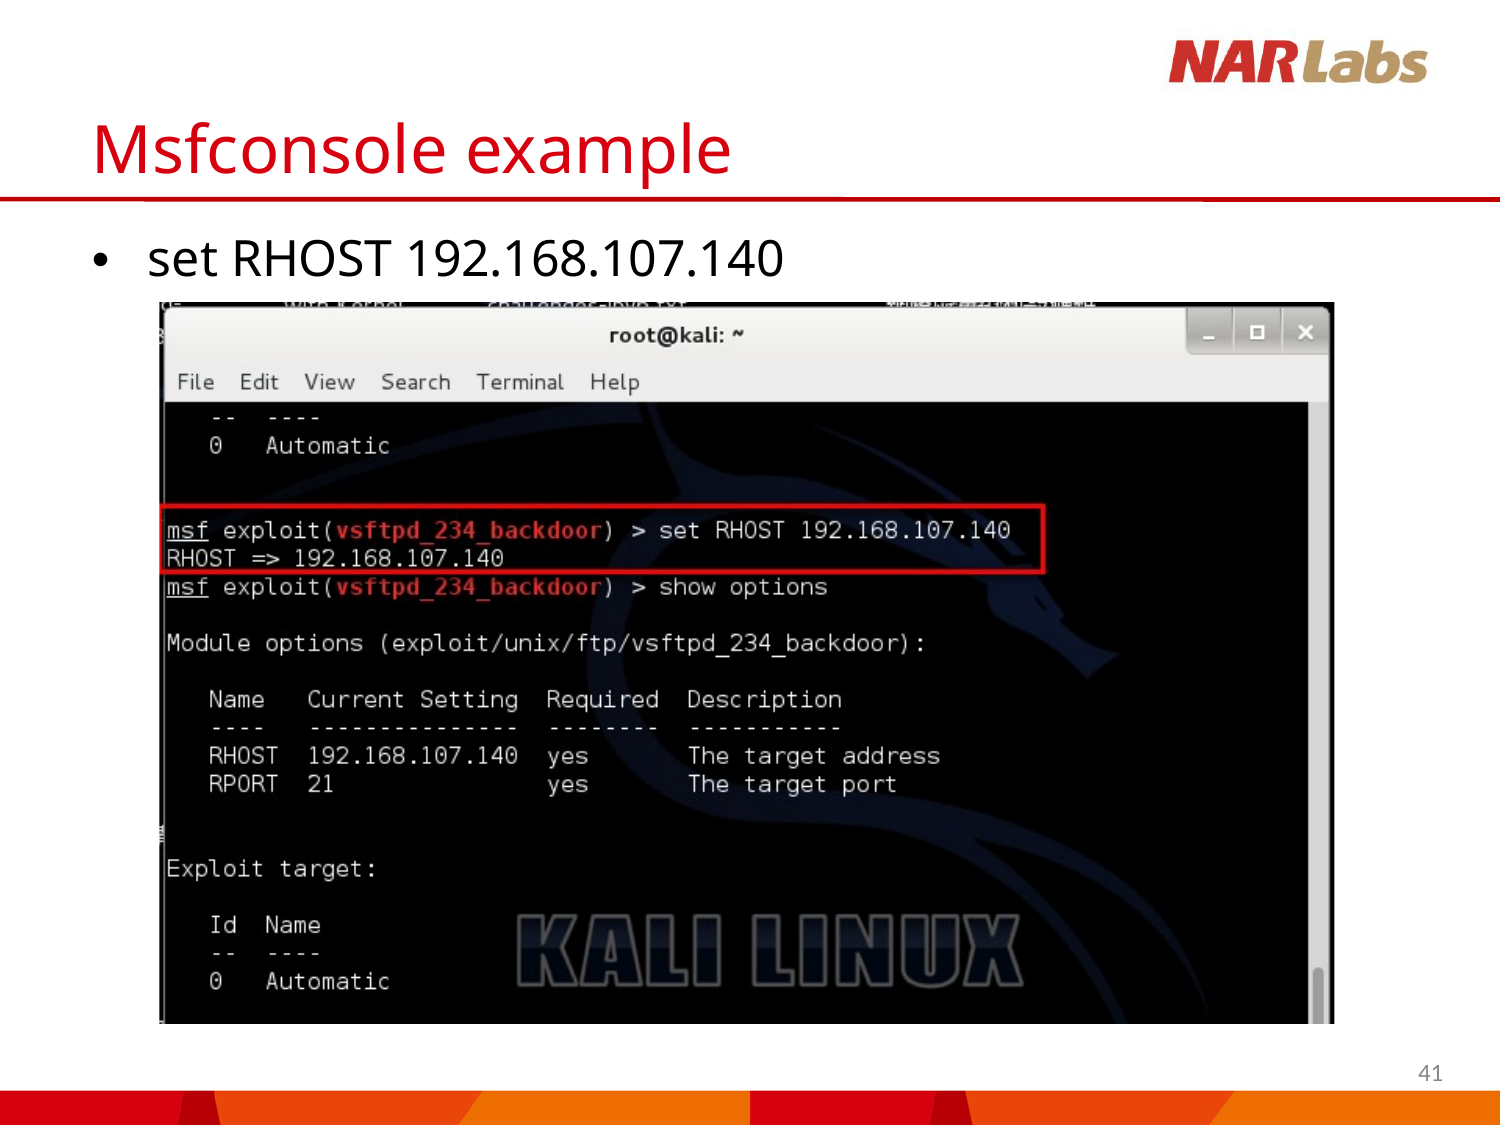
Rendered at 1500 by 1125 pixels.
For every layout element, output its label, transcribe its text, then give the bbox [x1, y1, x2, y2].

text_box Msfconsole example [89, 107, 737, 189]
text_box 41 [1414, 1056, 1448, 1090]
text_box • set RHOST 192.168.107.140 [89, 226, 795, 288]
text_box [159, 303, 1334, 1023]
